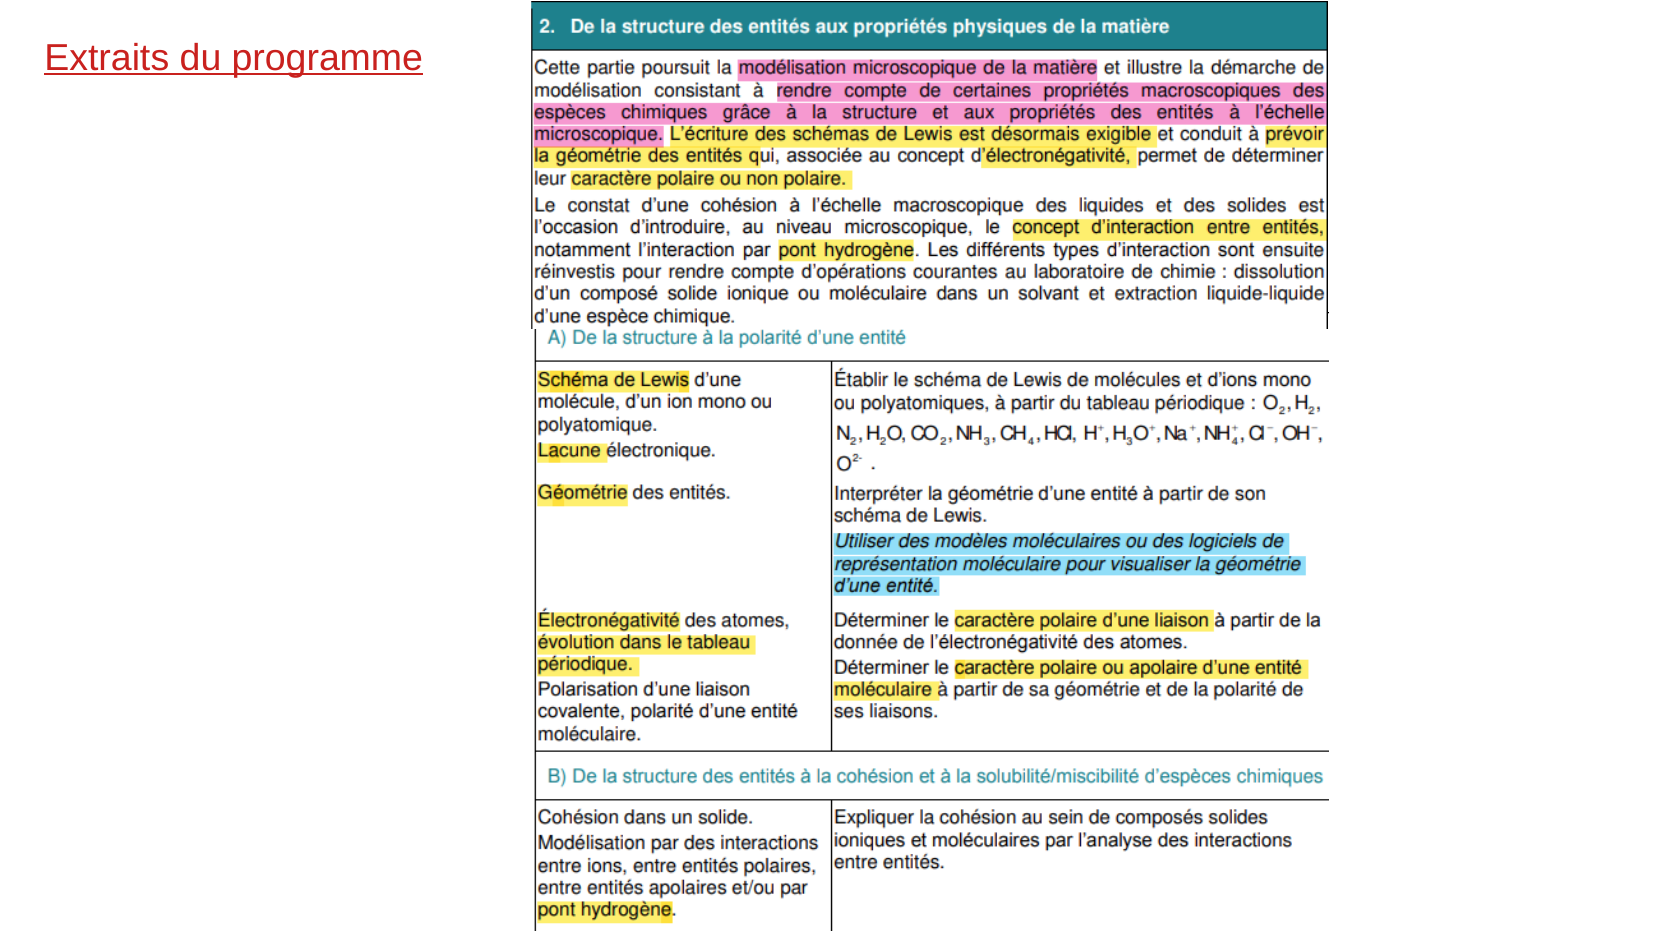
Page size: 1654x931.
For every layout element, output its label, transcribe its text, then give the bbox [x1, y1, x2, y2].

text_box Extraits du programme [29, 29, 530, 87]
picture [530, 1, 1329, 931]
